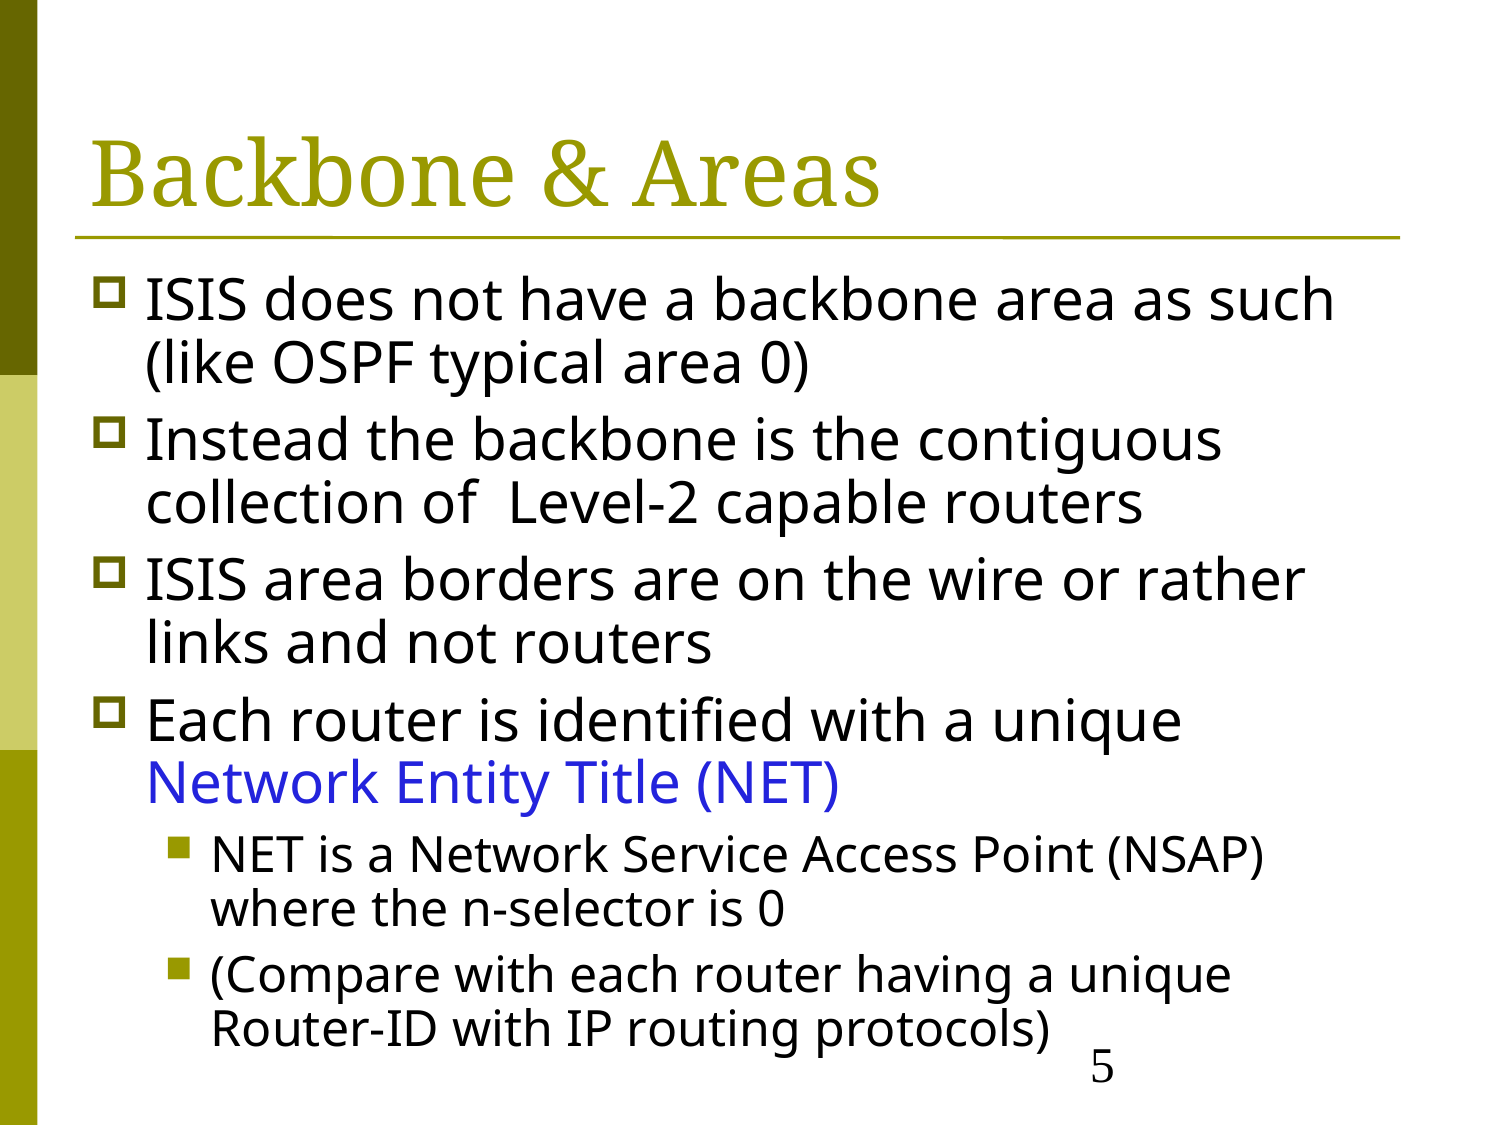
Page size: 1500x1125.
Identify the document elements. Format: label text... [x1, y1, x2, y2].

text_box <number> [1074, 1066, 1425, 1101]
title Backbone & Areas [75, 45, 1426, 233]
list ISIS does not have a backbone area as such (like OSPF typical area 0) Instead the backbone is the contiguous collection of Level-2 capable routers ISIS area borders are on the wire or rather links and not routers Each router is identified with a unique Network Entity Title (NET) NET is a Network Service Access Point (NSAP) where the n-selector is 0 (Compare with each router having a unique Router-ID with IP routing protocols) [75, 262, 1426, 1066]
